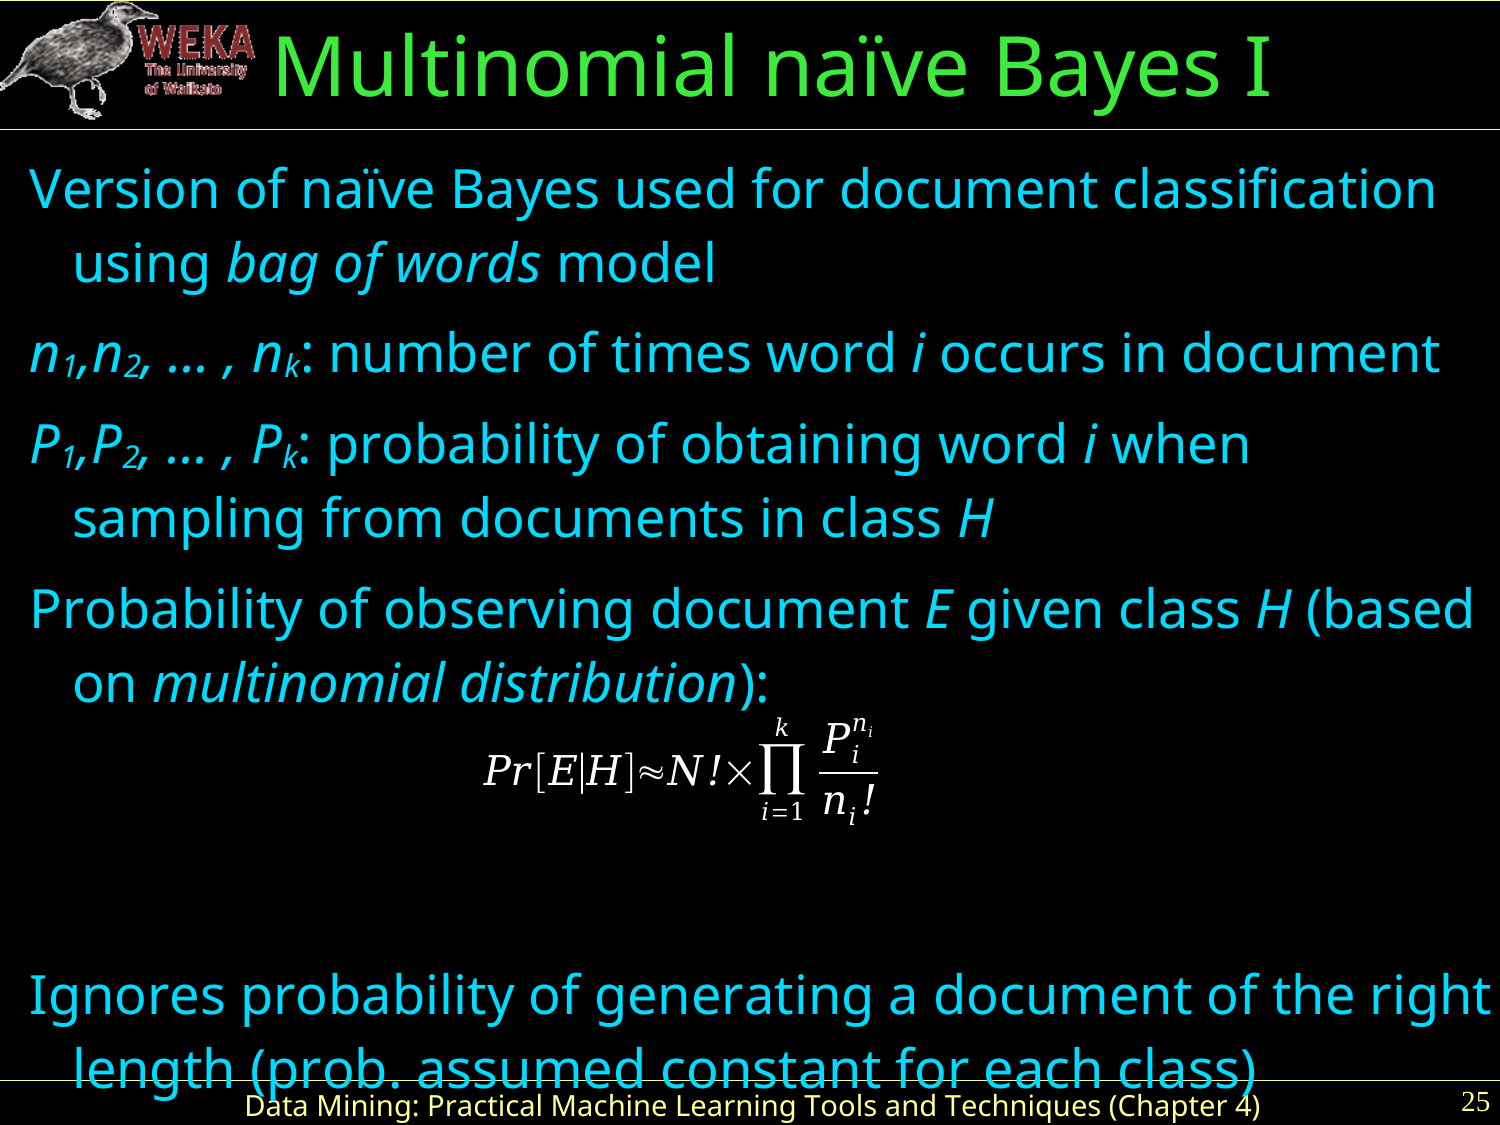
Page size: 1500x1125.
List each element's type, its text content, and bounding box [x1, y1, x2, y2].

picture [0, 1, 266, 129]
list Version of naïve Bayes used for document classification using bag of words model n1,n2, ... , nk: number of times word i occurs in document P1,P2, ... , Pk: probability of obtaining word i when sampling from documents in class H Probability of observing document E given class H (based on multinomial distribution): Ignores probability of generating a document of the right length (prob. assumed constant for each class) [29, 150, 1500, 1066]
chart [477, 708, 886, 831]
title Multinomial naïve Bayes I [295, 0, 1486, 150]
